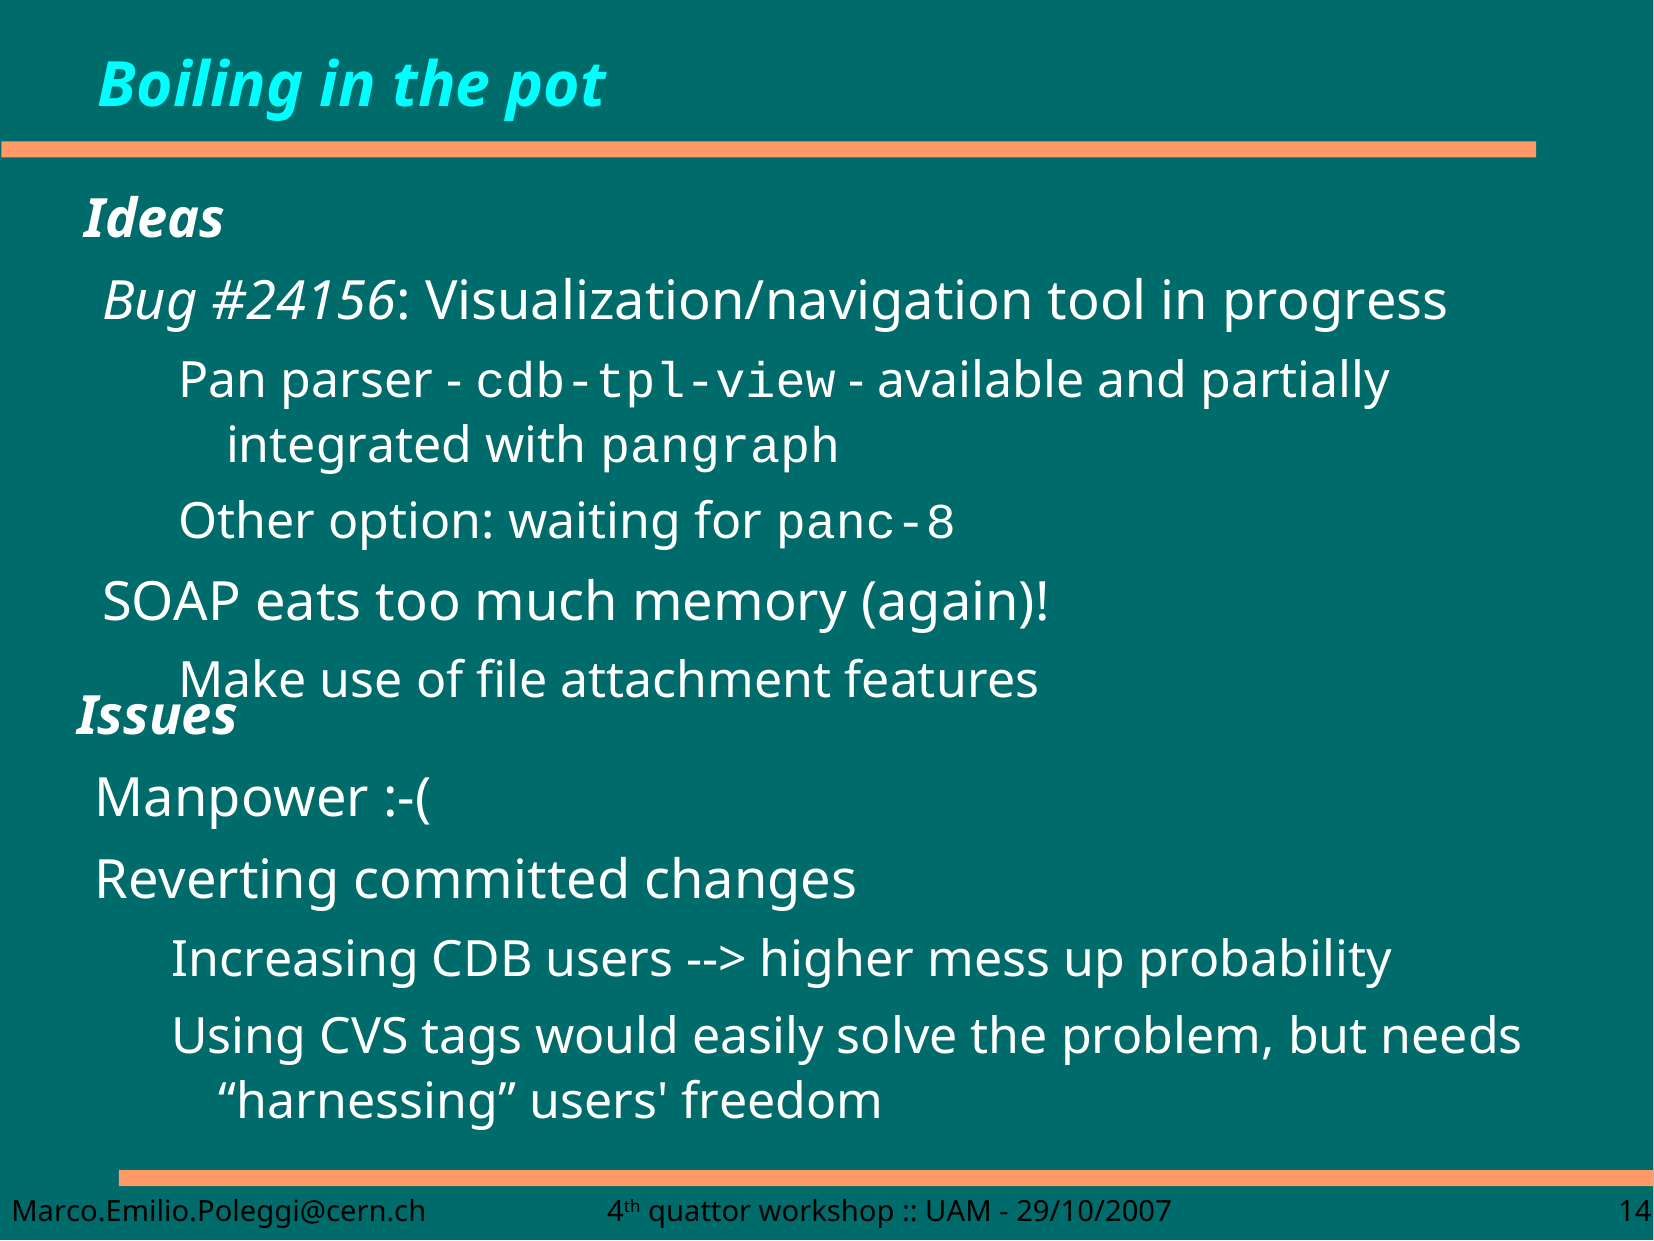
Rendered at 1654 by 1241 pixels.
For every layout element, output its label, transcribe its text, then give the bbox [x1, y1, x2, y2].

title Boiling in the pot [97, 28, 1510, 136]
list Ideas Bug #24156: Visualization/navigation tool in progress Pan parser - cdb-tpl-view - available and partially integrated with pangraph Other option: waiting for panc-8 SOAP eats too much memory (again)! Make use of file attachment features [84, 180, 1583, 673]
list Issues Manpower :-( Reverting committed changes Increasing CDB users --> higher mess up probability Using CVS tags would easily solve the problem, but needs “harnessing” users' freedom [77, 678, 1576, 1089]
